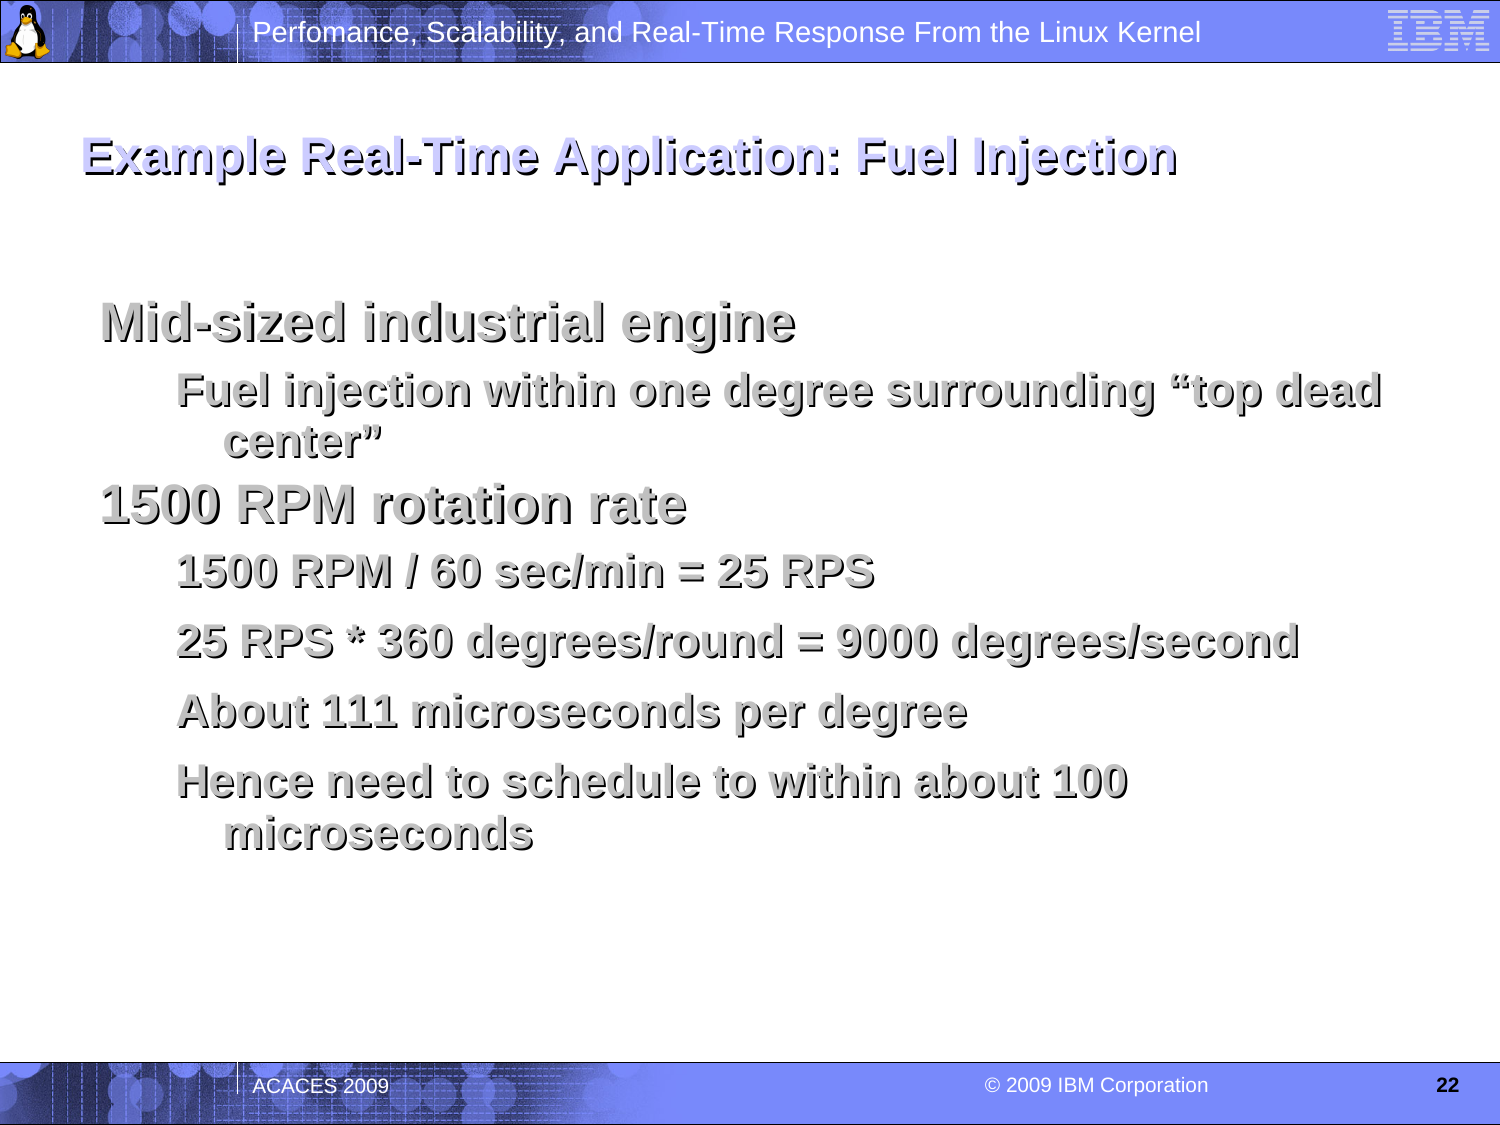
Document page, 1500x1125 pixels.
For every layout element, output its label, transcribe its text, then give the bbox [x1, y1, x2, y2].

list Mid-sized industrial engine Fuel injection within one degree surrounding “top dead center” 1500 RPM rotation rate 1500 RPM / 60 sec/min = 25 RPS 25 RPS * 360 degrees/round = 9000 degrees/second About 111 microseconds per degree Hence need to schedule to within about 100 microseconds [99, 291, 1389, 1022]
picture [0, 1063, 1500, 1124]
picture [1, 1, 1500, 62]
title Example Real-Time Application: Fuel Injection [79, 116, 1433, 199]
